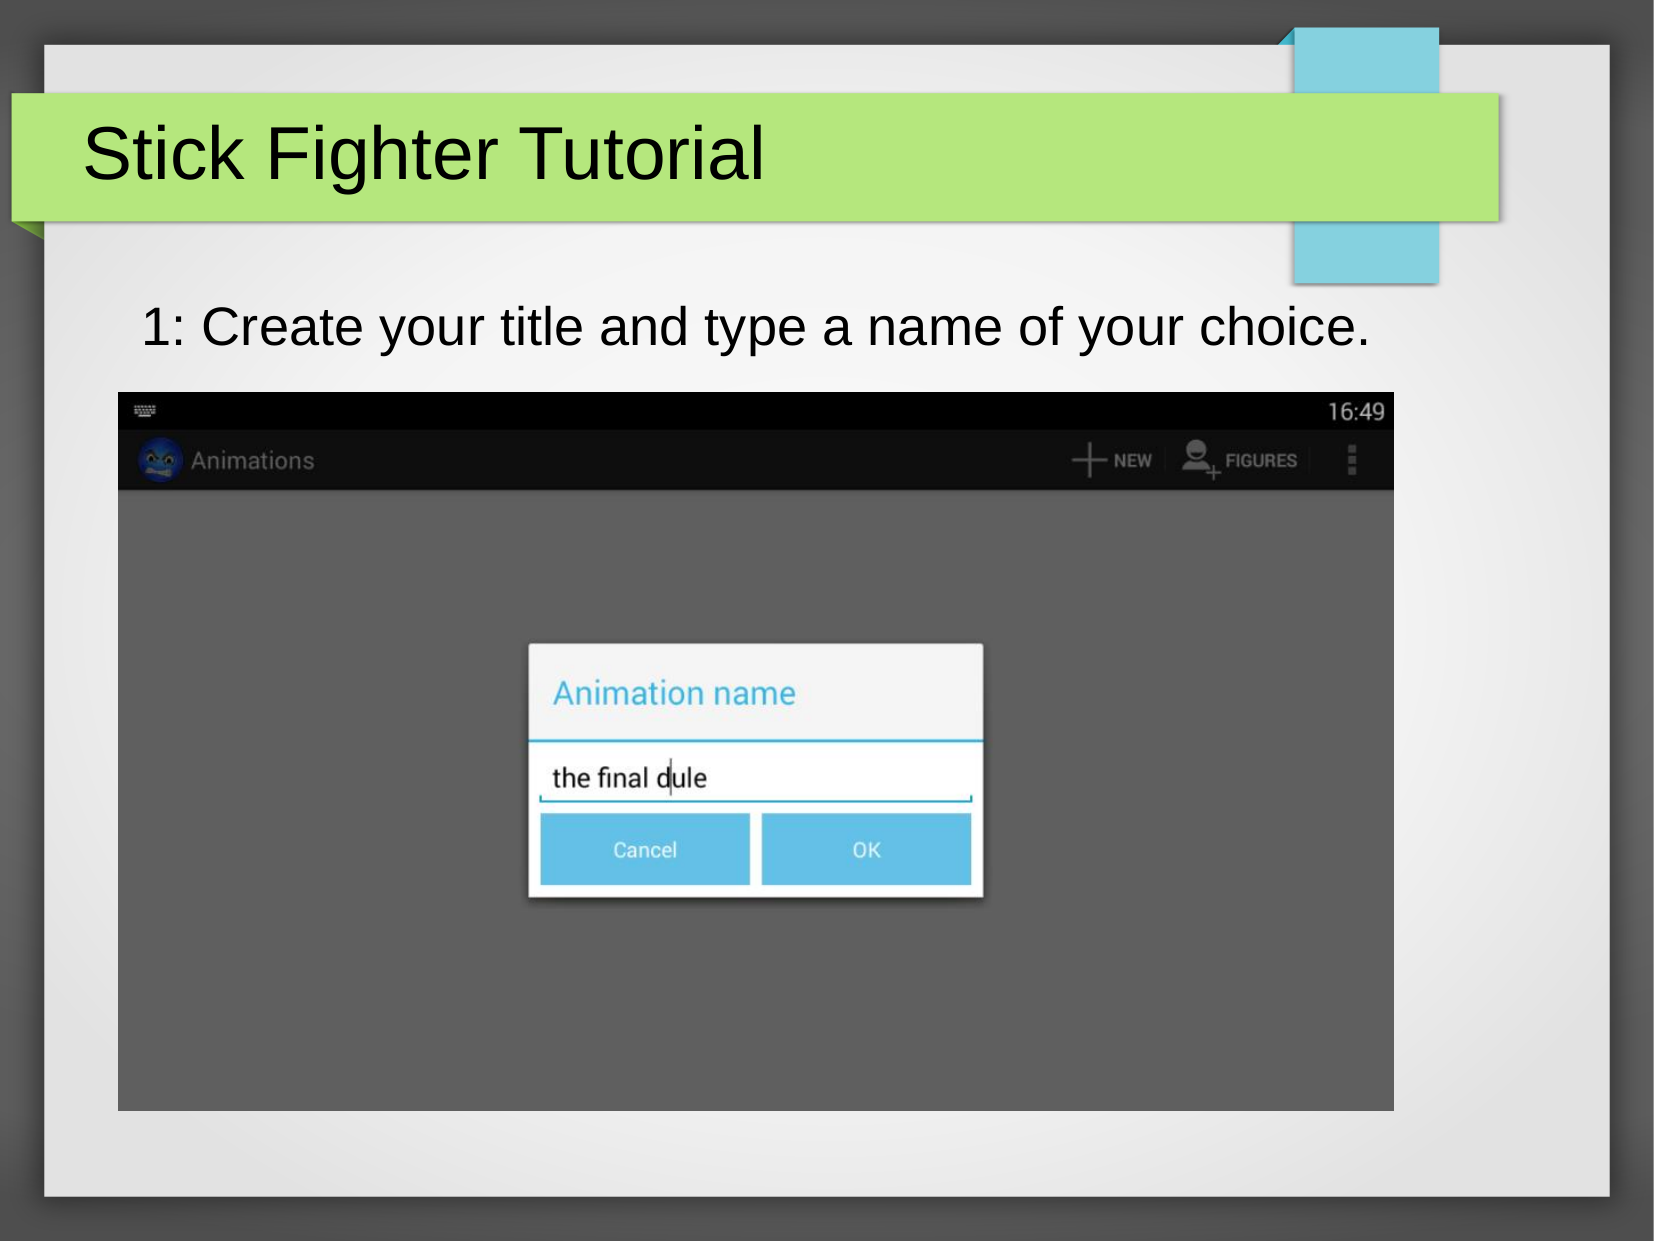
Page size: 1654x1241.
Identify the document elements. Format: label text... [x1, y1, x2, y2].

list 1: Create your title and type a name of your choice. . [70, 296, 1560, 1016]
picture [0, 0, 1654, 1241]
title Stick Fighter Tutorial [82, 94, 1264, 213]
